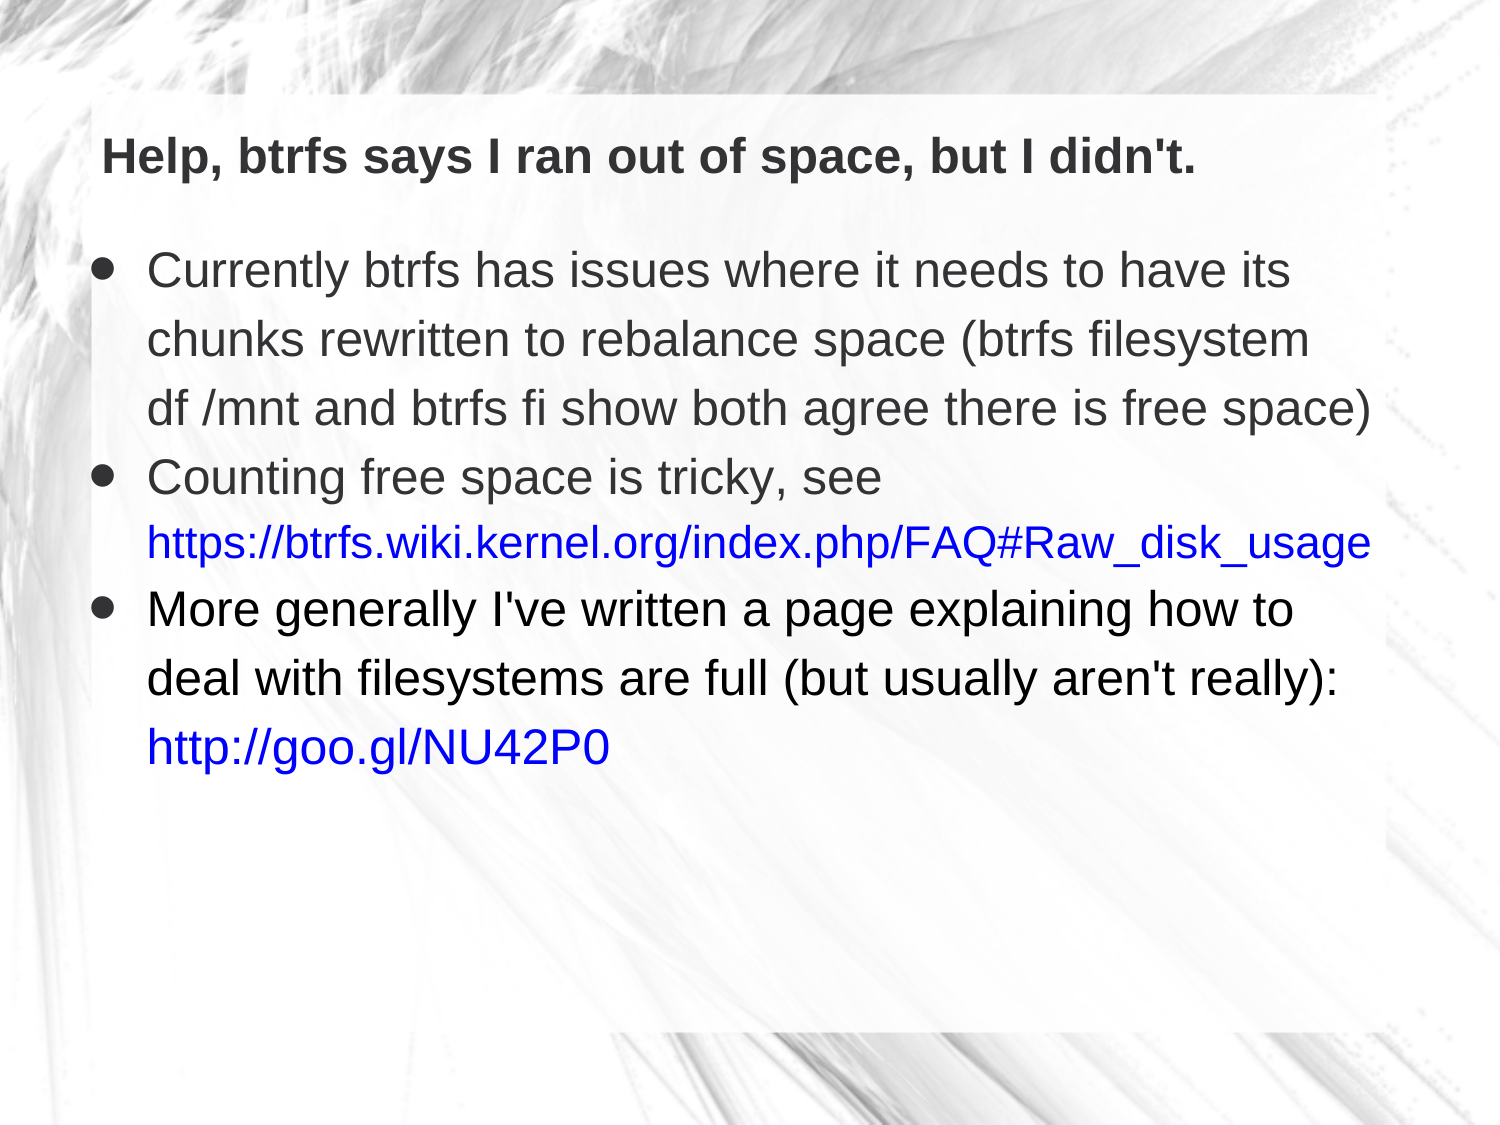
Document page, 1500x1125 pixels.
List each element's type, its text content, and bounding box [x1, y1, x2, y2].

title Help, btrfs says I ran out of space, but I didn't. [61, 108, 1412, 205]
list Currently btrfs has issues where it needs to have its chunks rewritten to rebalance space (btrfs filesystem df /mnt and btrfs fi show both agree there is free space) Counting free space is tricky, see https://btrfs.wiki.kernel.org/index.php/FAQ#Raw_disk_usage More generally I've written a page explaining how to deal with filesystems are full (but usually aren't really): http://goo.gl/NU42P0 [56, 213, 1407, 1004]
picture [0, 0, 1500, 1125]
